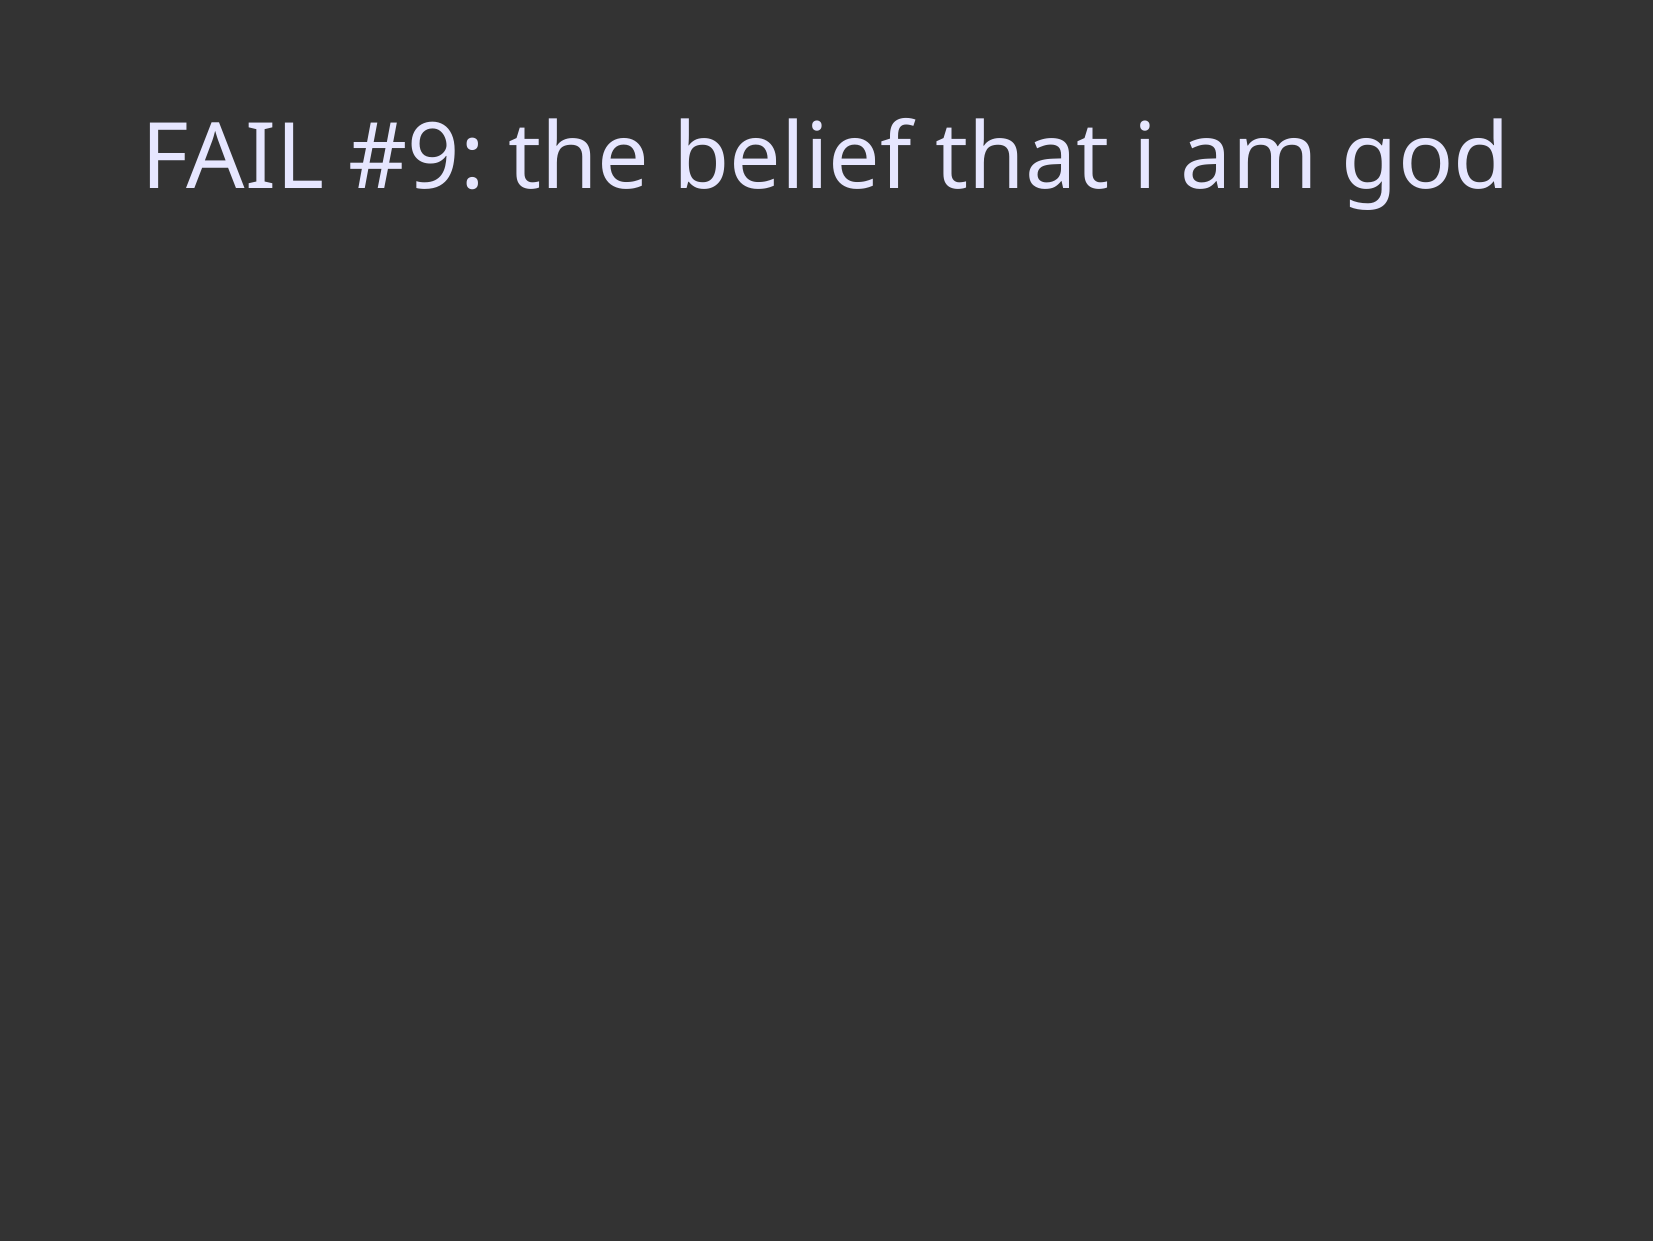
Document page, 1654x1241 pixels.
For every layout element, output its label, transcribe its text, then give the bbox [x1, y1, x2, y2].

title FAIL #9: the belief that i am god [82, 27, 1571, 280]
